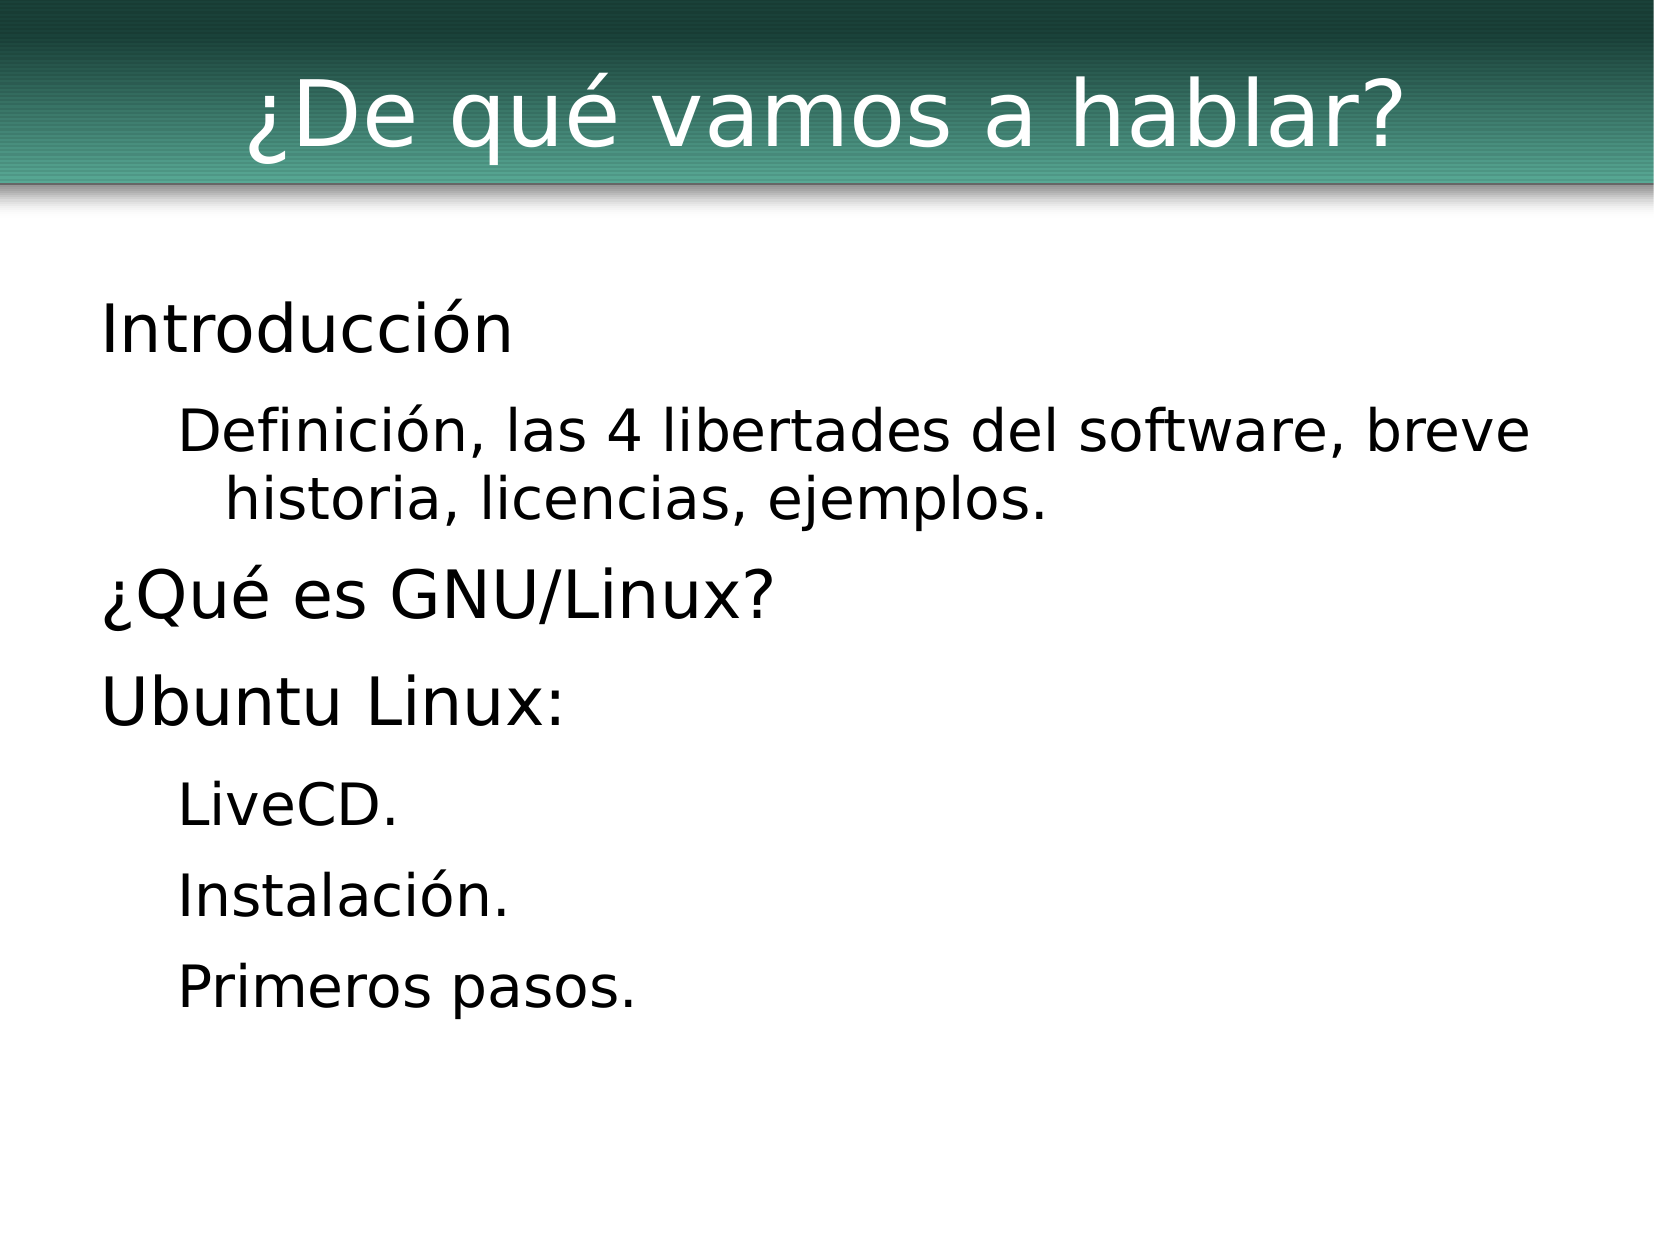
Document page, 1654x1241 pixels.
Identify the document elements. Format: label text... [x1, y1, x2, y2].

picture [0, 0, 1654, 225]
title ¿De qué vamos a hablar? [82, 11, 1571, 219]
list Introducción Definición, las 4 libertades del software, breve historia, licencias, ejemplos. ¿Qué es GNU/Linux? Ubuntu Linux: LiveCD. Instalación. Primeros pasos. [82, 290, 1571, 1094]
